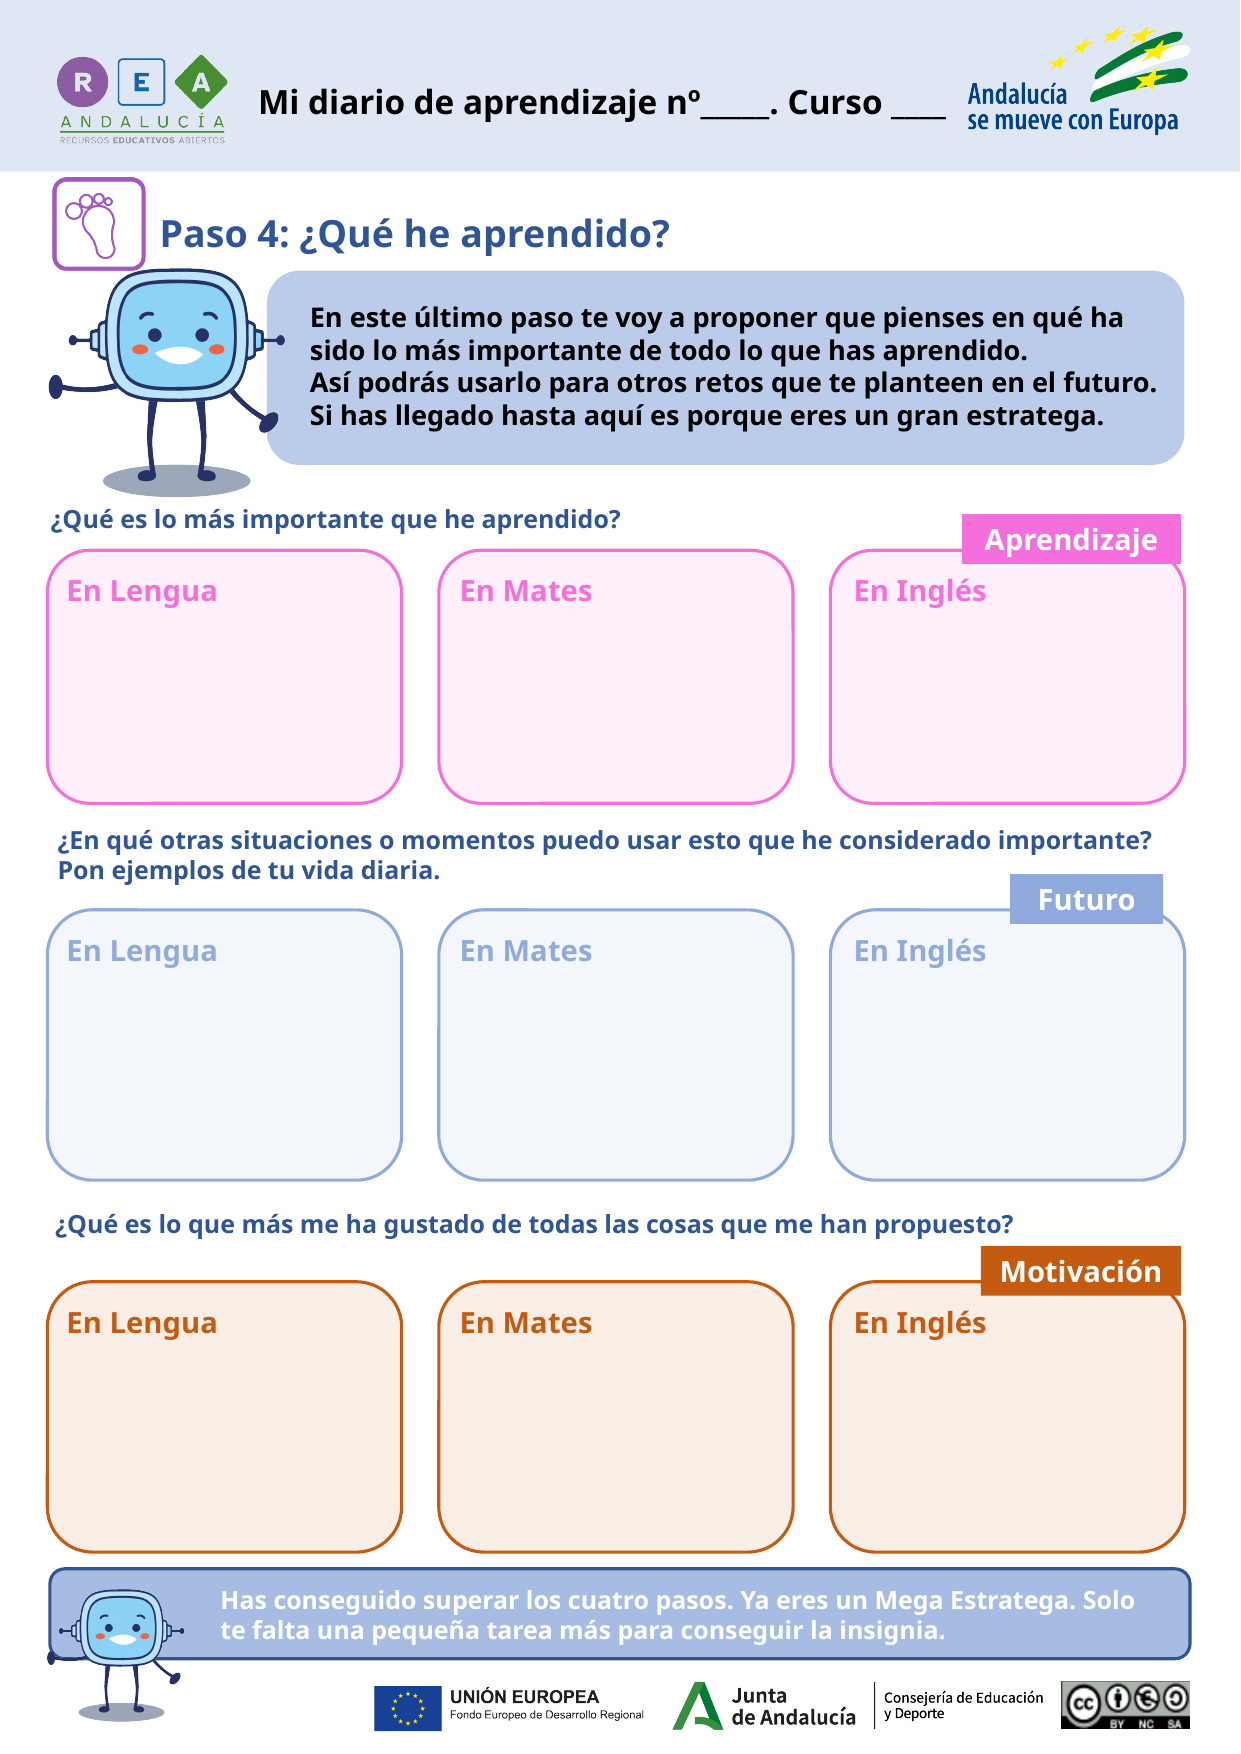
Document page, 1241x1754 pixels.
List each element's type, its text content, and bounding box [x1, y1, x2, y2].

picture [28, 177, 322, 525]
picture [43, 50, 241, 148]
text_box En Lengua [51, 565, 233, 615]
text_box [47, 909, 402, 1181]
text_box [438, 1281, 794, 1553]
text_box [830, 909, 1185, 1181]
text_box Paso 4: ¿Qué he aprendido? [146, 202, 686, 263]
text_box ¿Qué es lo más importante que he aprendido? [35, 496, 637, 542]
text_box Futuro [1010, 874, 1164, 924]
text_box [206, 1568, 1191, 1657]
text_box En Mates [444, 1296, 608, 1347]
text_box [0, 0, 1240, 172]
text_box ¿En qué otras situaciones o momentos puedo usar esto que he considerado importante? Pon ejemplos de tu vida diaria. [42, 817, 1190, 892]
text_box Motivación [980, 1245, 1181, 1296]
picture [35, 1567, 206, 1738]
text_box Has conseguido superar los cuatro pasos. Ya eres un Mega Estratega. Solo te falta una pequeña tarea más para conseguir la insignia. [205, 1576, 1182, 1662]
picture [961, 23, 1197, 141]
text_box En Inglés [838, 565, 1002, 615]
text_box ¿Qué es lo que más me ha gustado de todas las cosas que me han propuesto? [40, 1200, 1031, 1246]
text_box [47, 550, 402, 804]
text_box [322, 270, 1185, 465]
text_box [438, 550, 794, 804]
text_box En Lengua [51, 1296, 233, 1347]
text_box [830, 1296, 1185, 1553]
text_box [830, 550, 1185, 804]
text_box En Mates [444, 924, 608, 975]
picture [353, 1656, 1190, 1745]
text_box [47, 1281, 402, 1553]
text_box En Inglés [838, 924, 1002, 975]
text_box Aprendizaje [962, 514, 1181, 564]
text_box Mi diario de aprendizaje nº_____. Curso ____ [243, 73, 961, 129]
text_box En este último paso te voy a proponer que pienses en qué ha sido lo más importante de todo lo que has aprendido. Así podrás usarlo para otros retos que te planteen en el futuro. Si has llegado hasta aquí es porque eres un gran estratega. [322, 293, 1173, 439]
text_box En Lengua [51, 924, 233, 975]
text_box [438, 909, 794, 1181]
text_box En Inglés [838, 1296, 1002, 1347]
text_box En Mates [444, 565, 608, 615]
text_box [842, 1281, 980, 1296]
